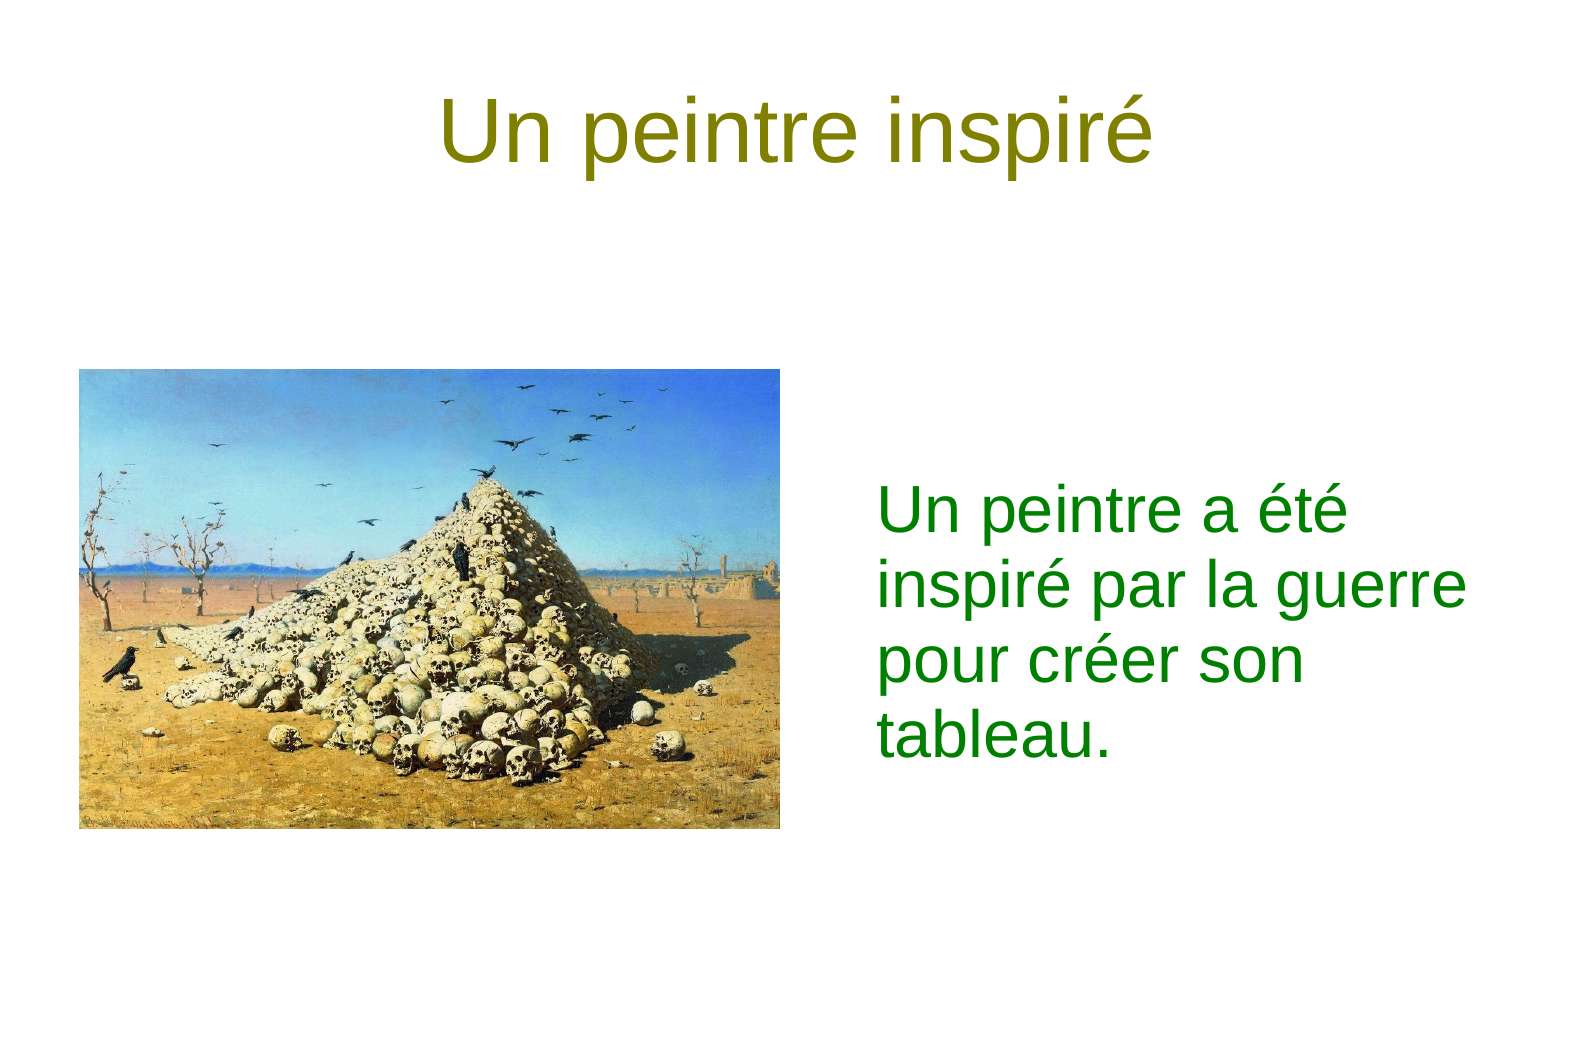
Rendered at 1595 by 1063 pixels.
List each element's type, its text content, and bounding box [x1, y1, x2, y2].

picture [79, 369, 780, 830]
title Un peintre inspiré [79, 49, 1515, 213]
list Un peintre a été inspiré par la guerre pour créer son tableau. [805, 472, 1506, 827]
